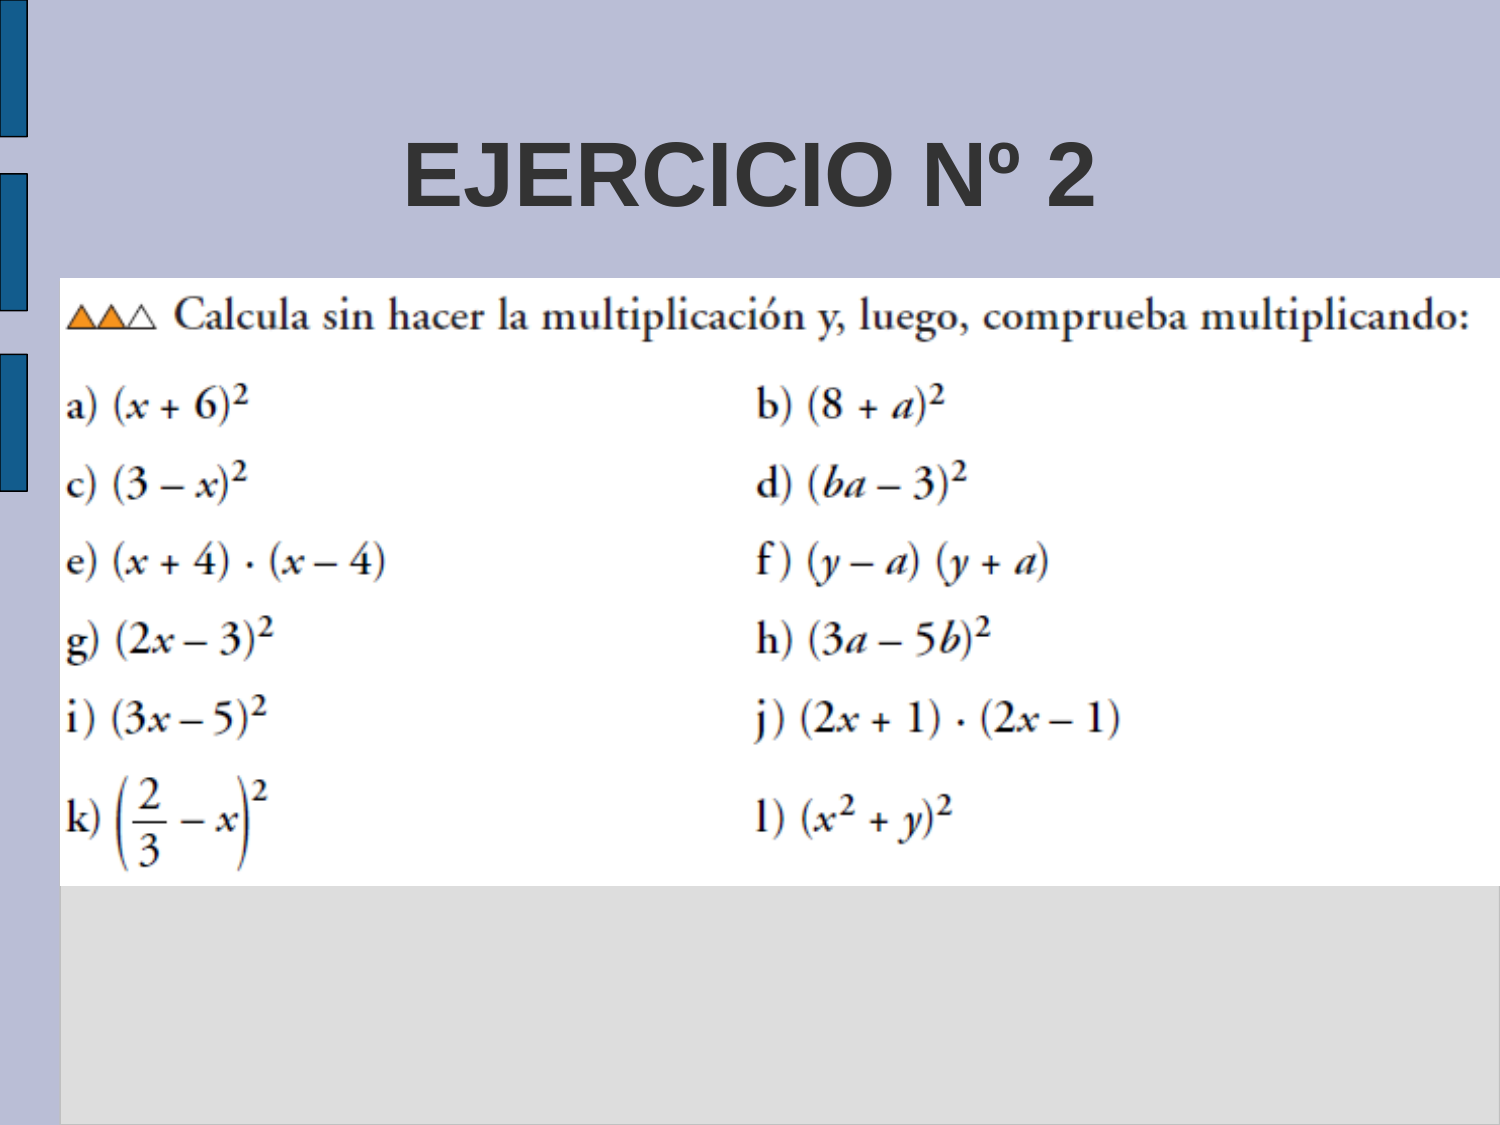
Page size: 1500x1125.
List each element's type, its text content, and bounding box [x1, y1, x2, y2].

picture [60, 278, 1500, 886]
title EJERCICIO Nº 2 [110, 80, 1391, 271]
